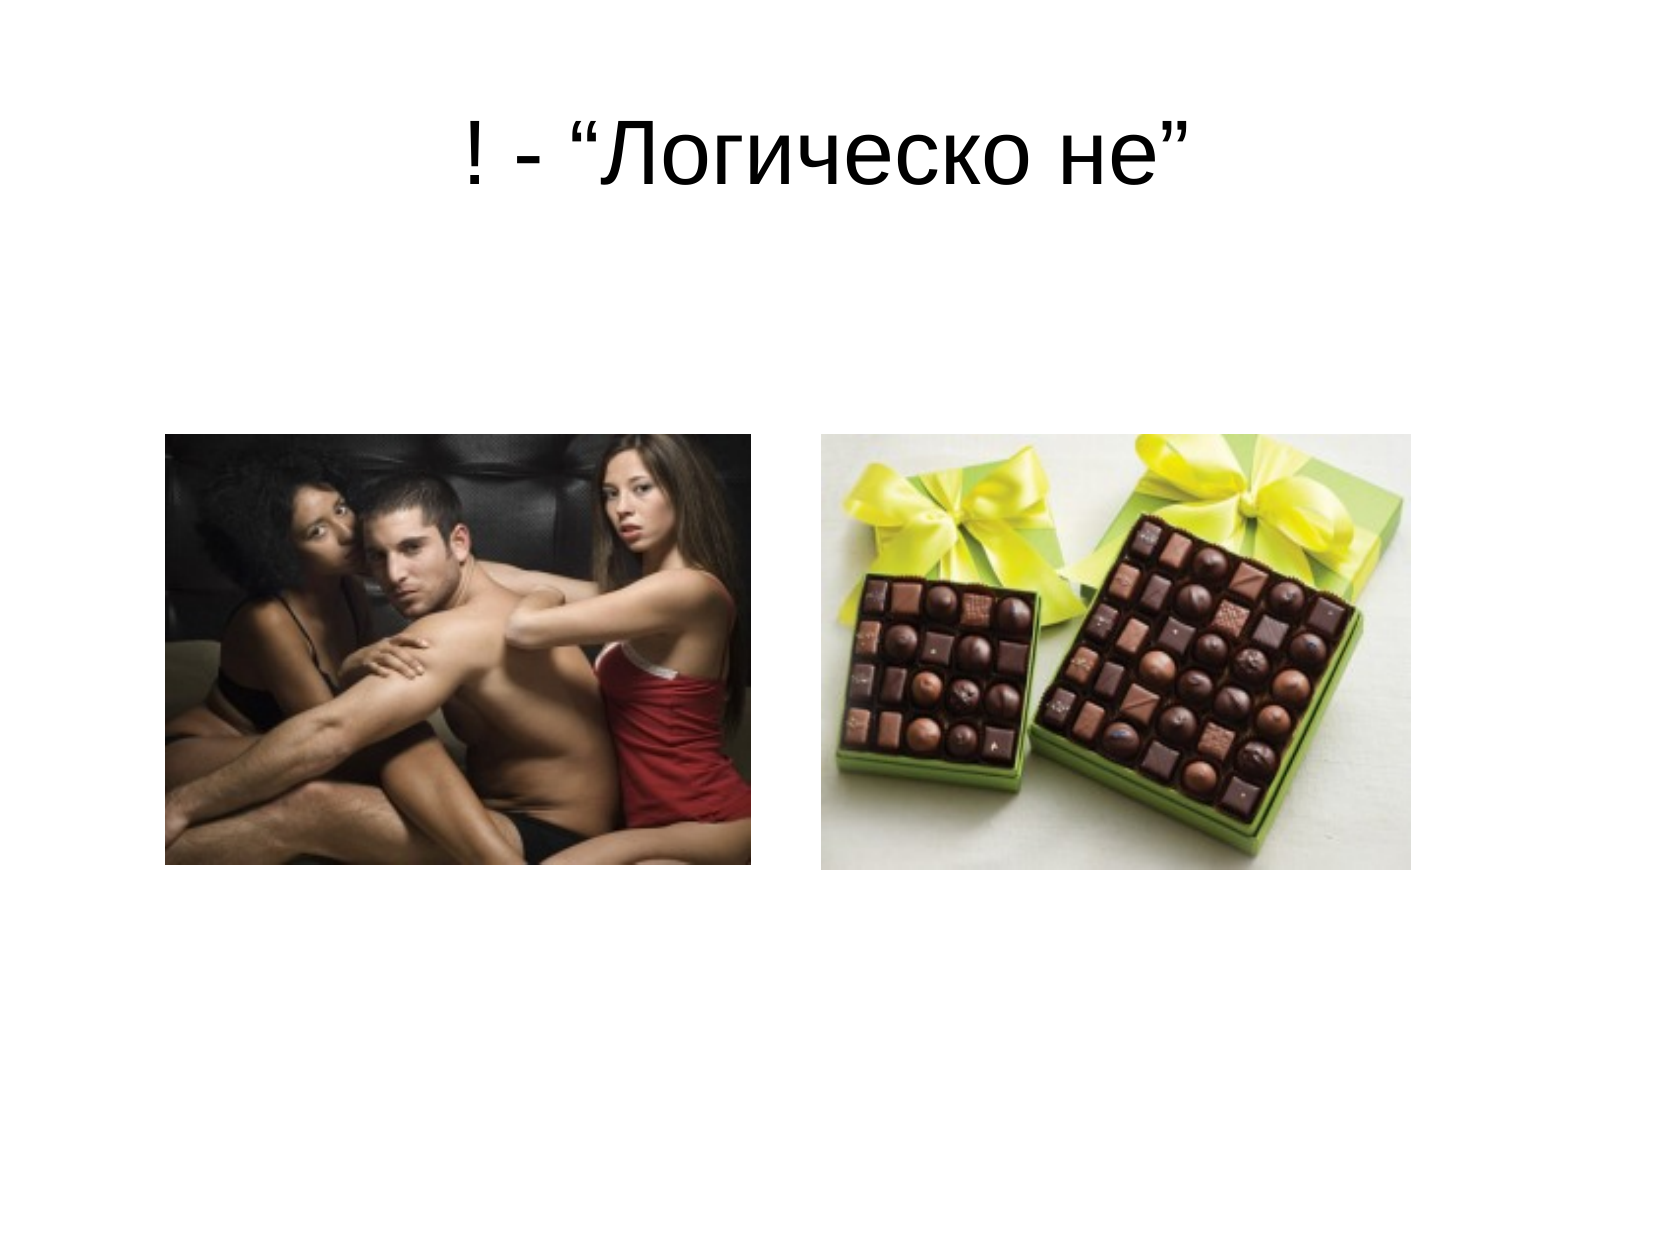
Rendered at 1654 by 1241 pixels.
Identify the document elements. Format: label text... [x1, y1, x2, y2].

title ! - “Логическо не” [82, 49, 1571, 257]
picture [821, 434, 1411, 871]
picture [165, 434, 751, 865]
